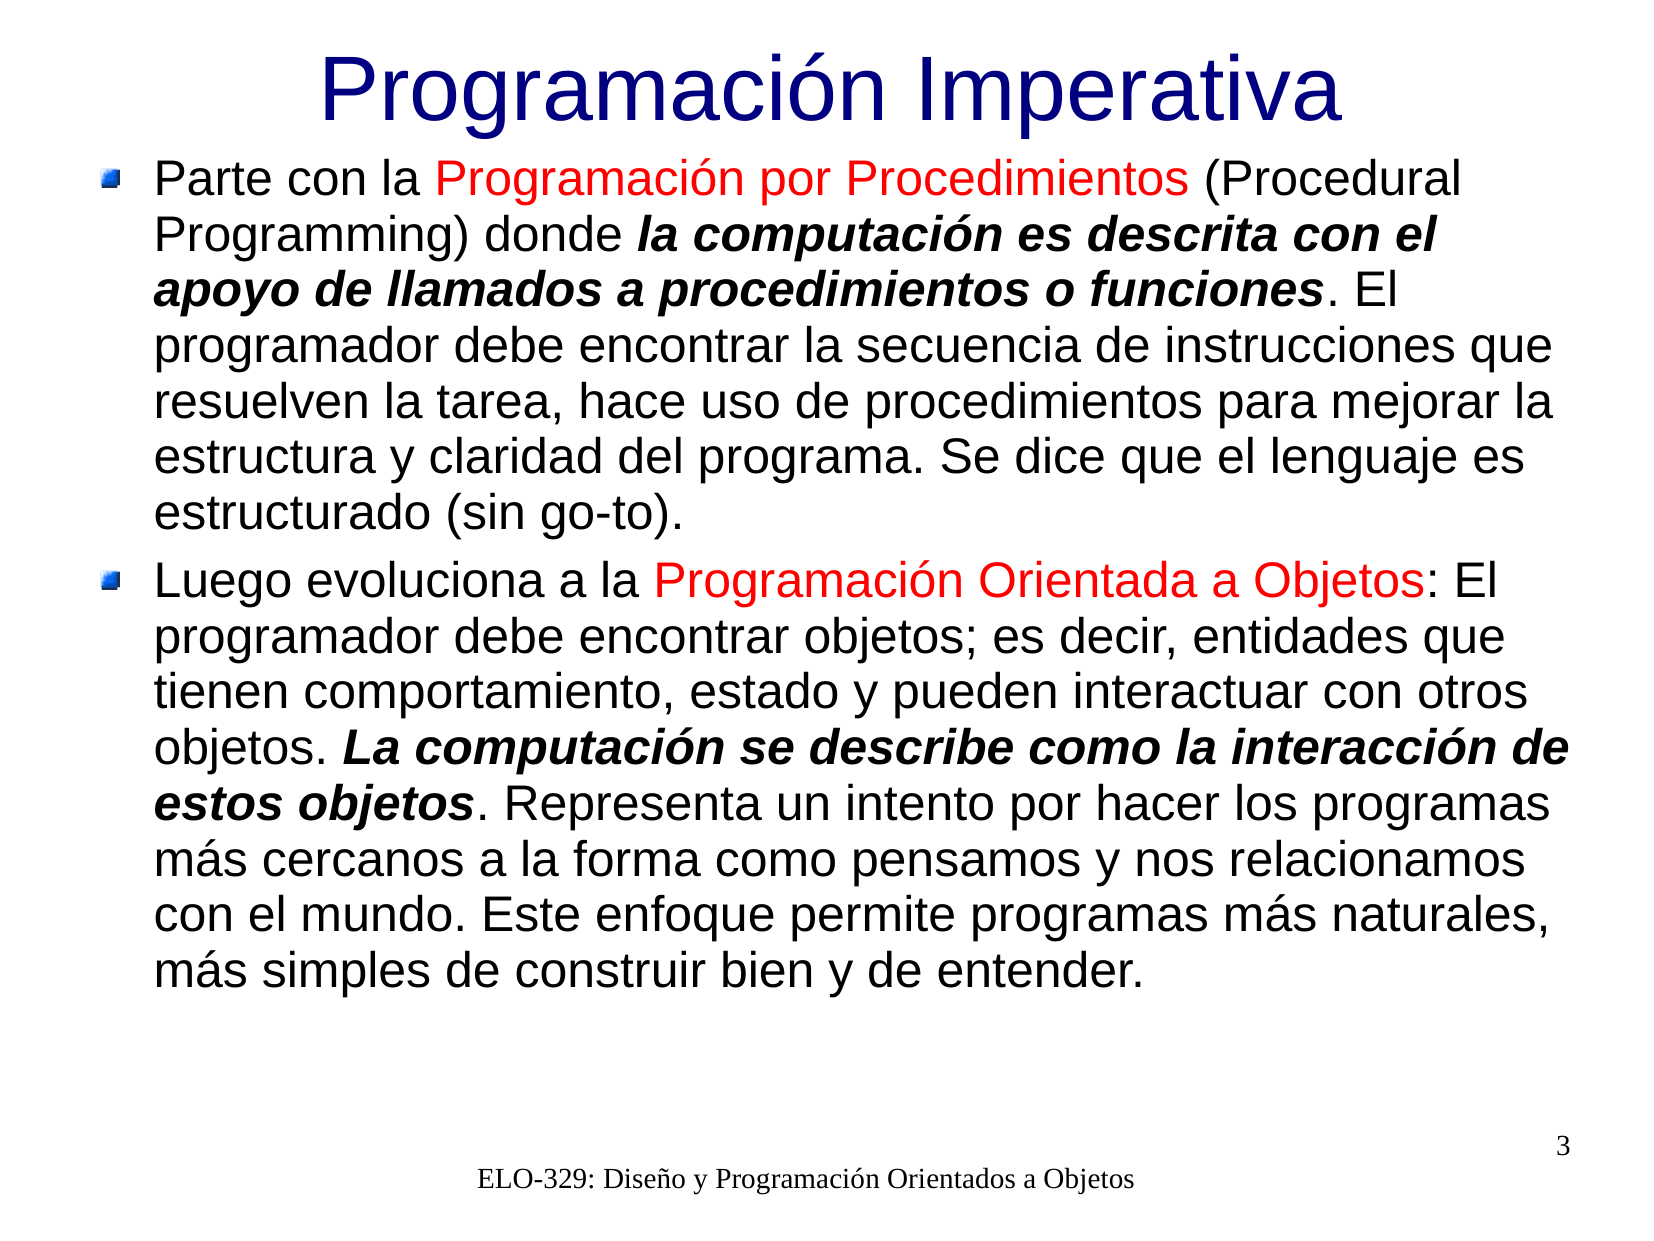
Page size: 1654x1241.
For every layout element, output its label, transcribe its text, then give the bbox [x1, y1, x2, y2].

list Parte con la Programación por Procedimientos (Procedural Programming) donde la computación es descrita con el apoyo de llamados a procedimientos o funciones. El programador debe encontrar la secuencia de instrucciones que resuelven la tarea, hace uso de procedimientos para mejorar la estructura y claridad del programa. Se dice que el lenguaje es estructurado (sin go-to). Luego evoluciona a la Programación Orientada a Objetos: El programador debe encontrar objetos; es decir, entidades que tienen comportamiento, estado y pueden interactuar con otros objetos. La computación se describe como la interacción de estos objetos. Representa un intento por hacer los programas más cercanos a la forma como pensamos y nos relacionamos con el mundo. Este enfoque permite programas más naturales, más simples de construir bien y de entender. [82, 150, 1571, 1109]
title Programación Imperativa [86, 26, 1576, 151]
